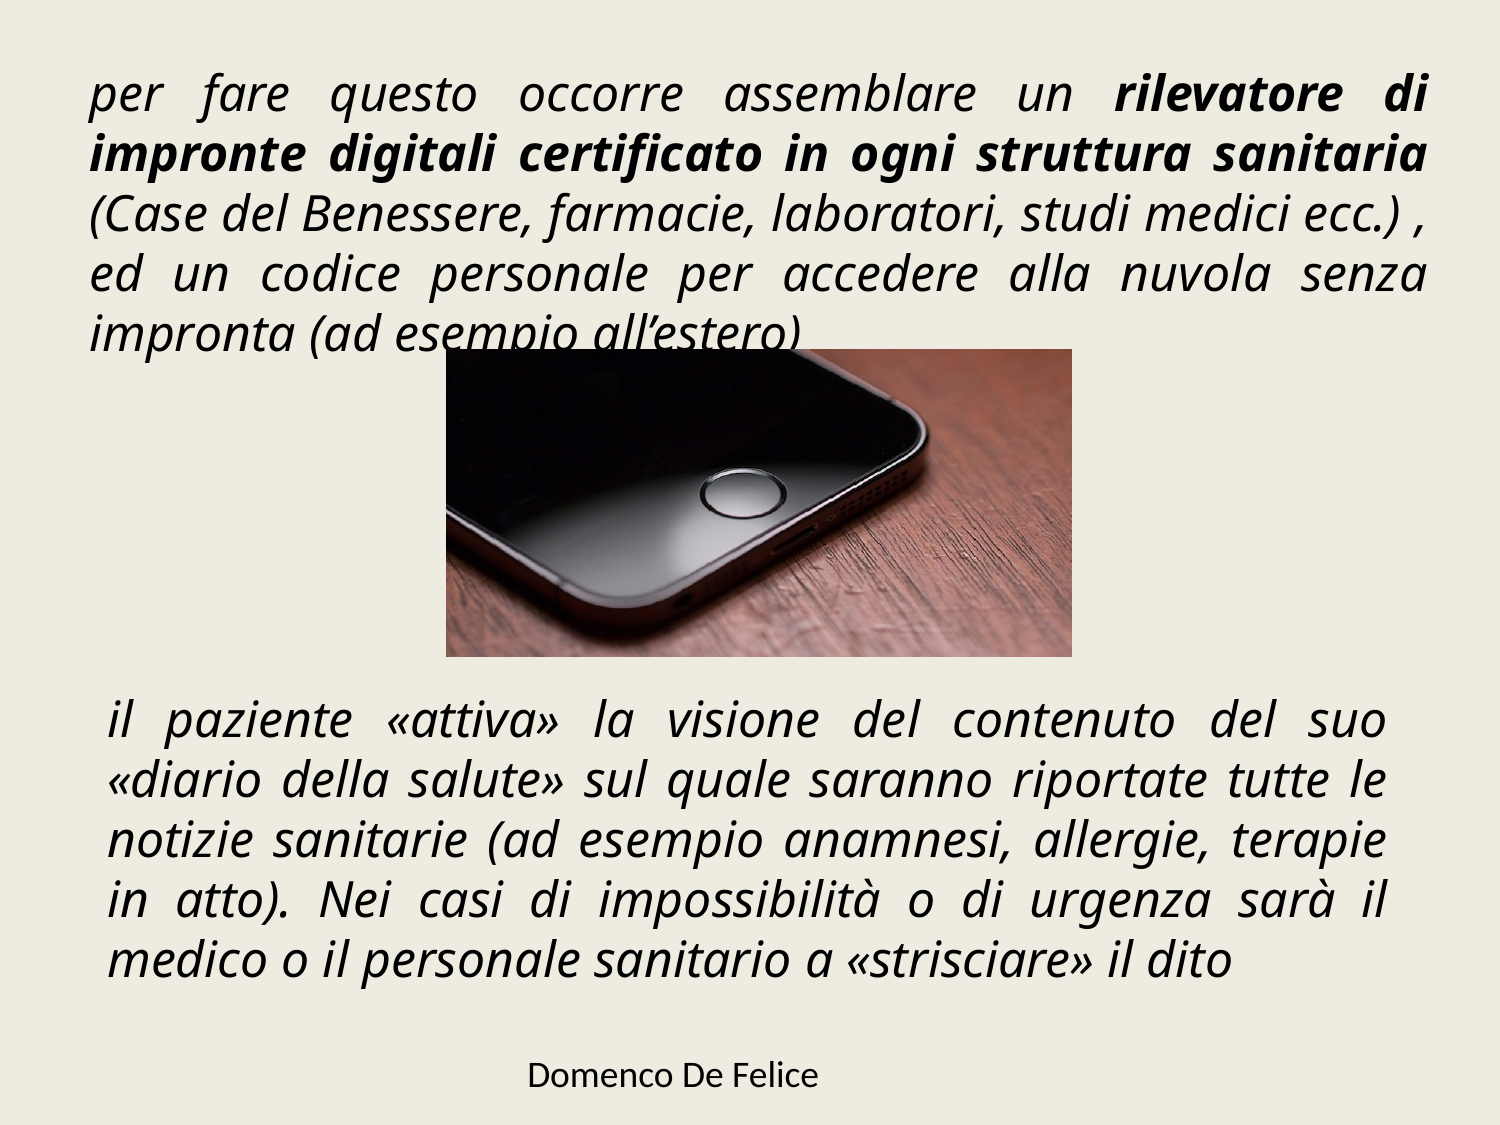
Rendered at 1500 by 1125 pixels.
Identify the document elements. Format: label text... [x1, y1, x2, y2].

text_box per fare questo occorre assemblare un rilevatore di impronte digitali certificato in ogni struttura sanitaria (Case del Benessere, farmacie, laboratori, studi medici ecc.) , ed un codice personale per accedere alla nuvola senza impronta (ad esempio all’estero) [74, 54, 1444, 370]
text_box il paziente «attiva» la visione del contenuto del suo «diario della salute» sul quale saranno riportate tutte le notizie sanitarie (ad esempio anamnesi, allergie, terapie in atto). Nei casi di impossibilità o di urgenza sarà il medico o il personale sanitario a «strisciare» il dito [92, 680, 1404, 996]
picture [446, 349, 1072, 657]
footer Domenco De Felice [512, 1042, 988, 1103]
